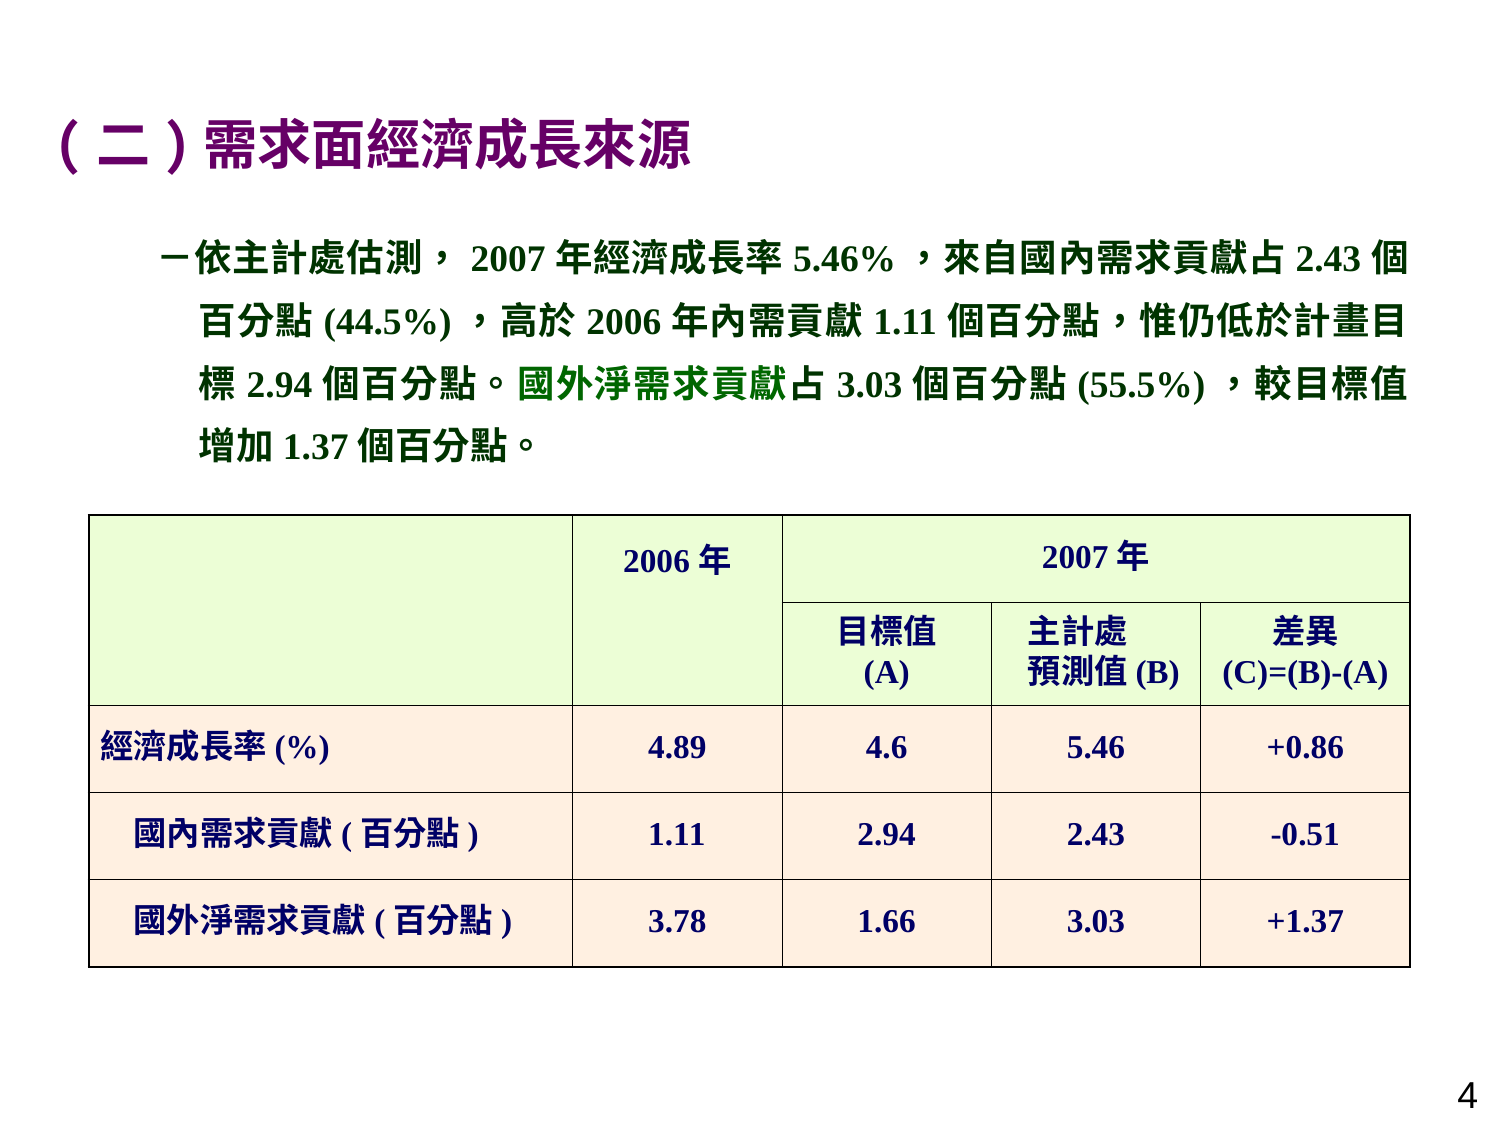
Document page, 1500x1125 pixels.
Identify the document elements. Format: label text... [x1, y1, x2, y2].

table_cell 5.46 [992, 706, 1200, 792]
table_cell -0.51 [1201, 793, 1409, 879]
table_cell 國外淨需求貢獻(百分點) [90, 880, 572, 966]
table_header 2007年 [991, 516, 1201, 602]
table_cell +1.37 [1201, 880, 1409, 966]
table_header 2006年 [573, 516, 782, 602]
table_cell 2.43 [992, 793, 1200, 879]
table_cell 目標值 (A) [783, 603, 991, 705]
text_box 4 [1442, 1063, 1500, 1125]
table_cell 1.11 [573, 793, 782, 879]
list －依主計處估測，2007年經濟成長率5.46%，來自國內需求貢獻占2.43個百分點(44.5%)，高於2006年內需貢獻1.11個百分點，惟仍低於計畫目標2.94個百分點。國外淨需求貢獻占3.03個百分點(55.5%)，較目標值增加1.37個百分點。 [147, 207, 1418, 476]
text_box (二)需求面經濟成長來源 [41, 89, 809, 184]
table_cell 2.94 [783, 793, 991, 879]
table_cell 3.03 [992, 880, 1200, 966]
table_header [1201, 516, 1409, 602]
table_cell [573, 602, 782, 705]
table_cell 3.78 [573, 880, 782, 966]
table_header [90, 516, 572, 602]
table_cell 差異 (C)=(B)-(A) [1201, 603, 1409, 705]
table_cell 1.66 [783, 880, 991, 966]
table_header [783, 516, 991, 602]
table_cell 主計處 預測值(B) [992, 603, 1200, 705]
table_cell +0.86 [1201, 706, 1409, 792]
table_cell 國內需求貢獻(百分點) [90, 793, 572, 879]
table_cell [90, 602, 572, 705]
table_cell 經濟成長率(%) [90, 706, 572, 792]
table_cell 4.6 [783, 706, 991, 792]
table_cell 4.89 [573, 706, 782, 792]
